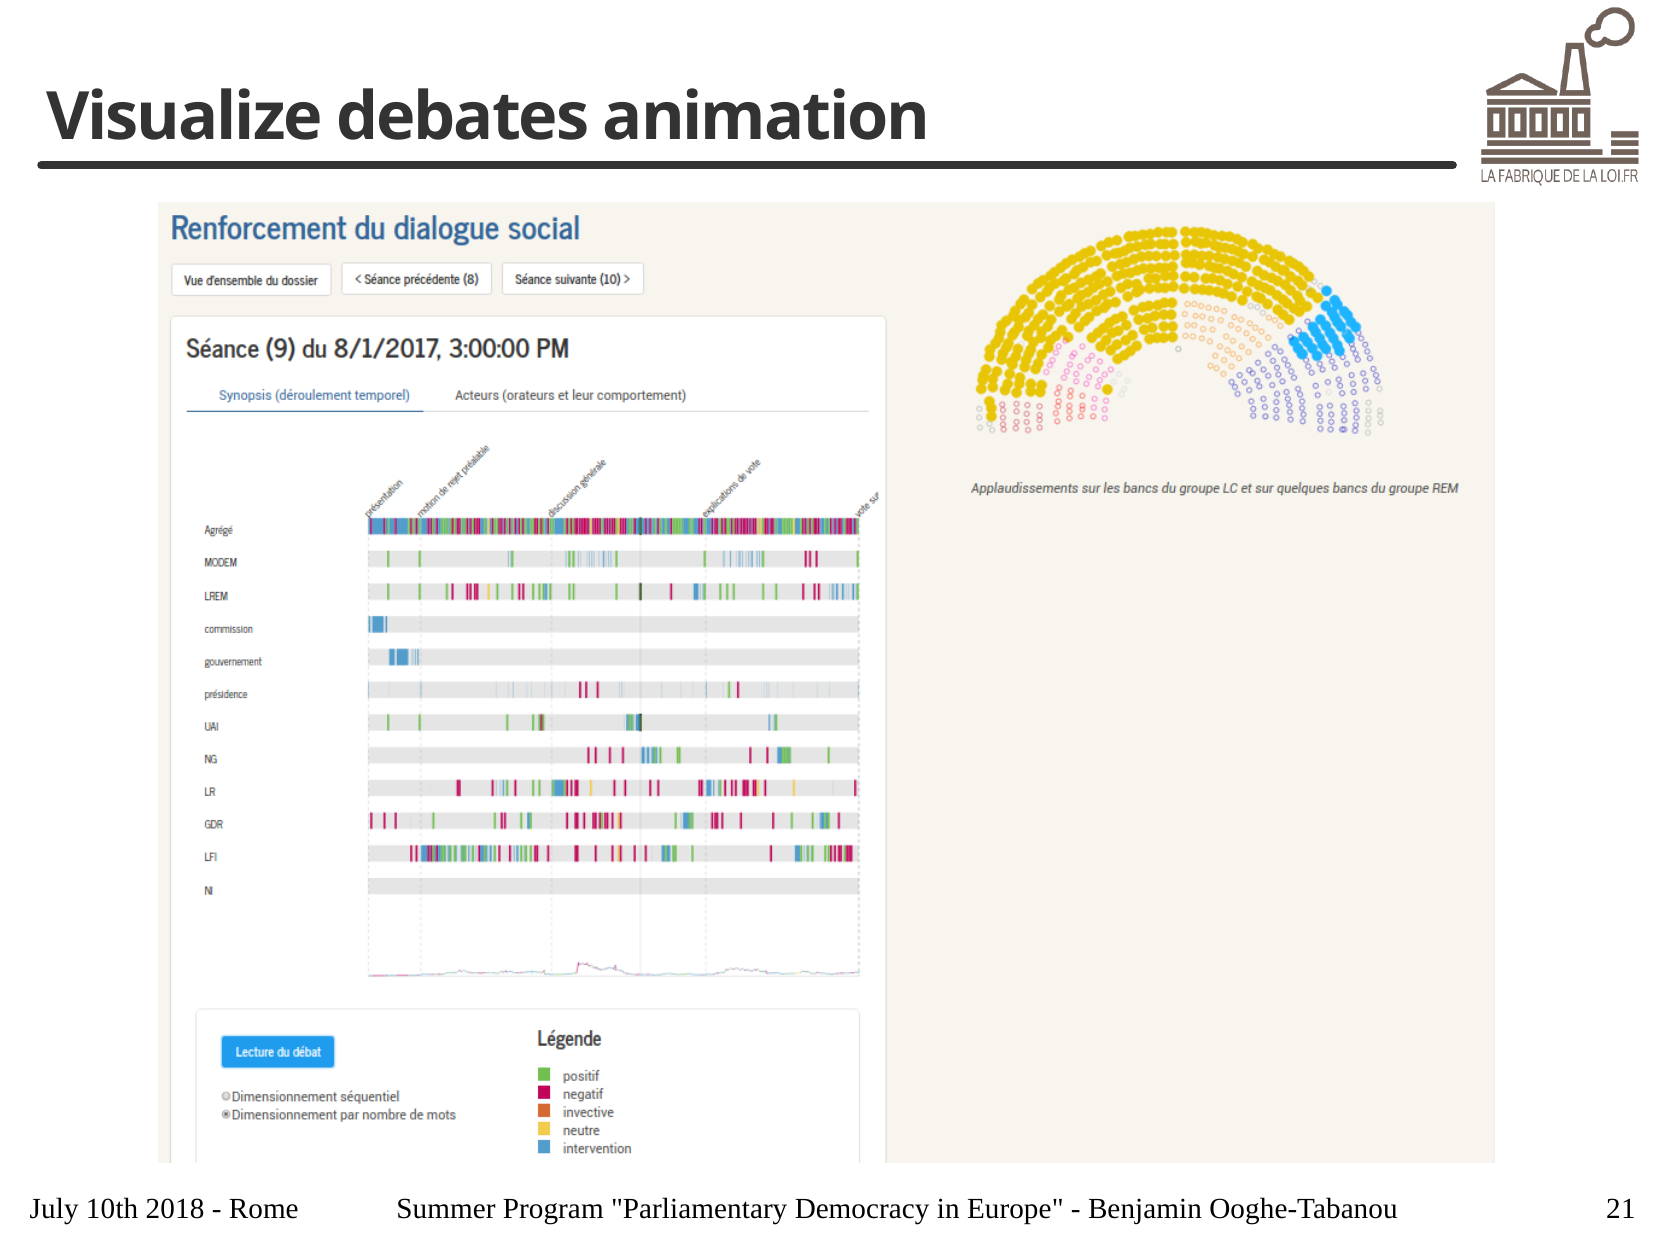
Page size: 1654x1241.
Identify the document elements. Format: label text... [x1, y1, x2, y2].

picture [158, 202, 1495, 1163]
picture [1464, 0, 1654, 189]
title Visualize debates animation [29, 37, 1518, 189]
